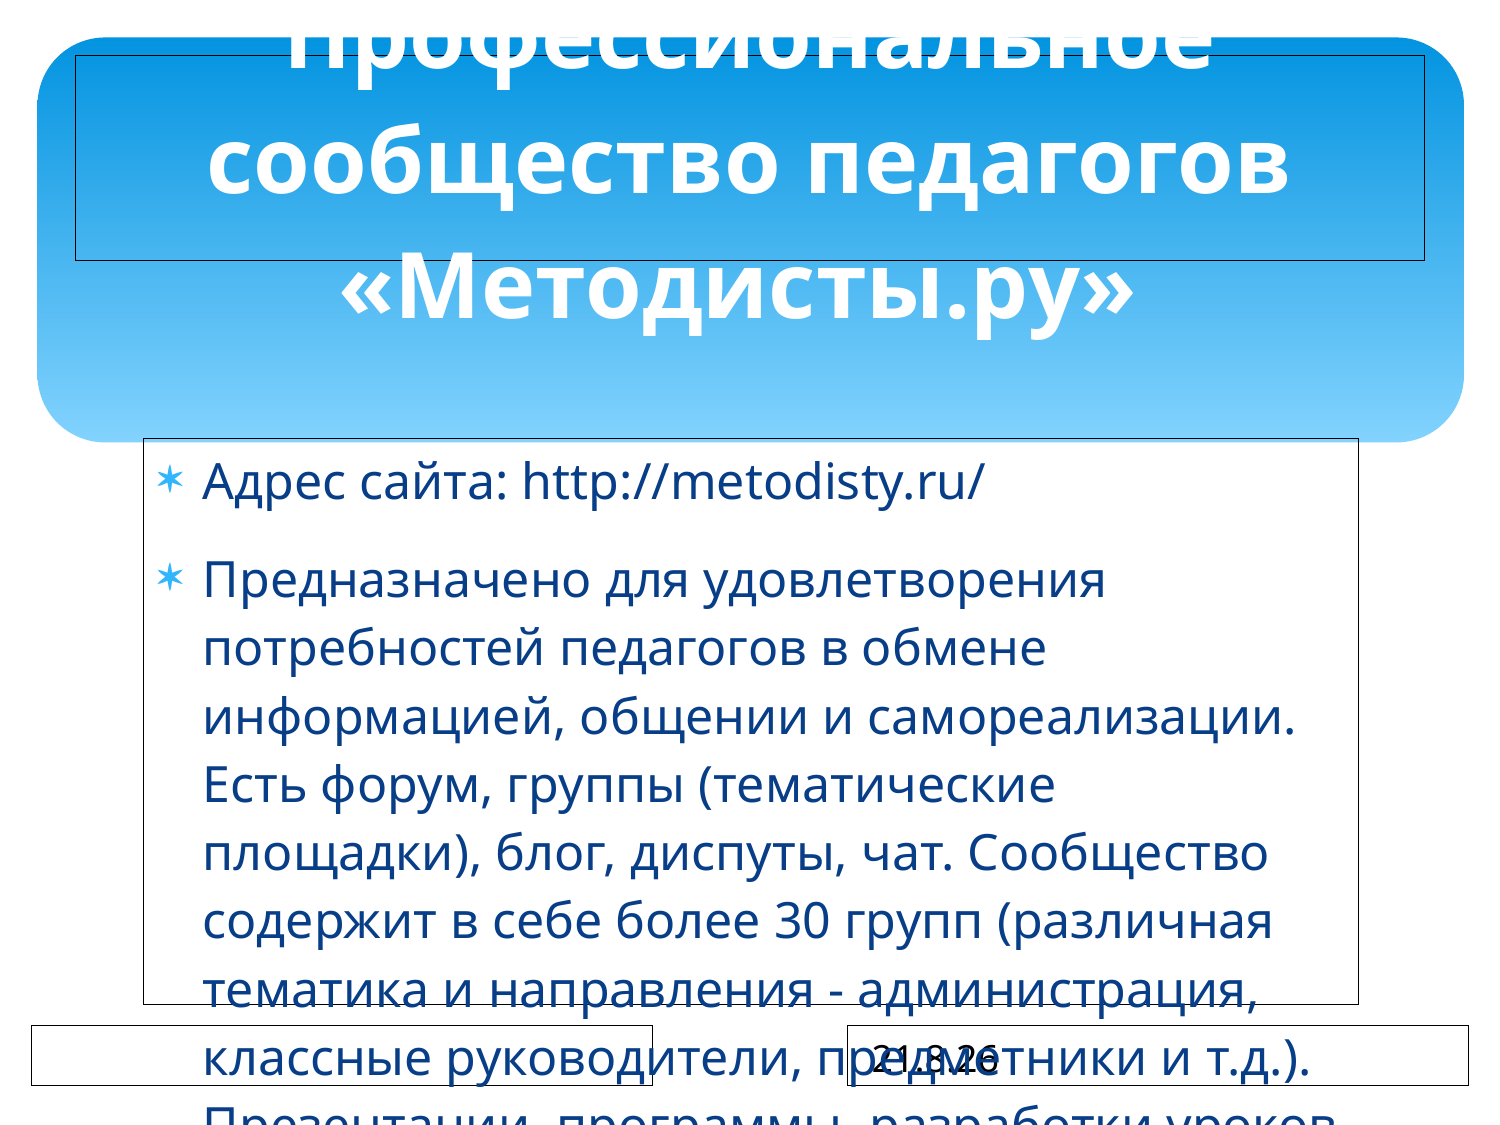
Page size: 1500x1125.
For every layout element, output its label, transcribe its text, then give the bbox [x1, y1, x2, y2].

title Профессиональное сообщество педагогов «Методисты.ру» [75, 55, 1425, 261]
list Адрес сайта: http://metodisty.ru/ Предназначено для удовлетворения потребностей педагогов в обмене информацией, общении и самореализации. Есть форум, группы (тематические площадки), блог, диспуты, чат. Сообщество содержит в себе более 30 групп (различная тематика и направления - администрация, классные руководители, предметники и т.д.). Презентации, программы, разработки уроков внутри каждой группы. Все можно скачивать! Каждая разработка содержит комментарий автора с описанием. Есть возможность обсудить работу внутри группы, оценить ее или пообщаться с автором. Много аудио- и видеофайлов в свободном доступе. Можно опубликовывать собственные материалы, и даже создавать группу. Преимущество данного педагогического сообщества: не надо регистрироваться для скачивания материала, есть конкурсы. [143, 438, 1359, 1005]
